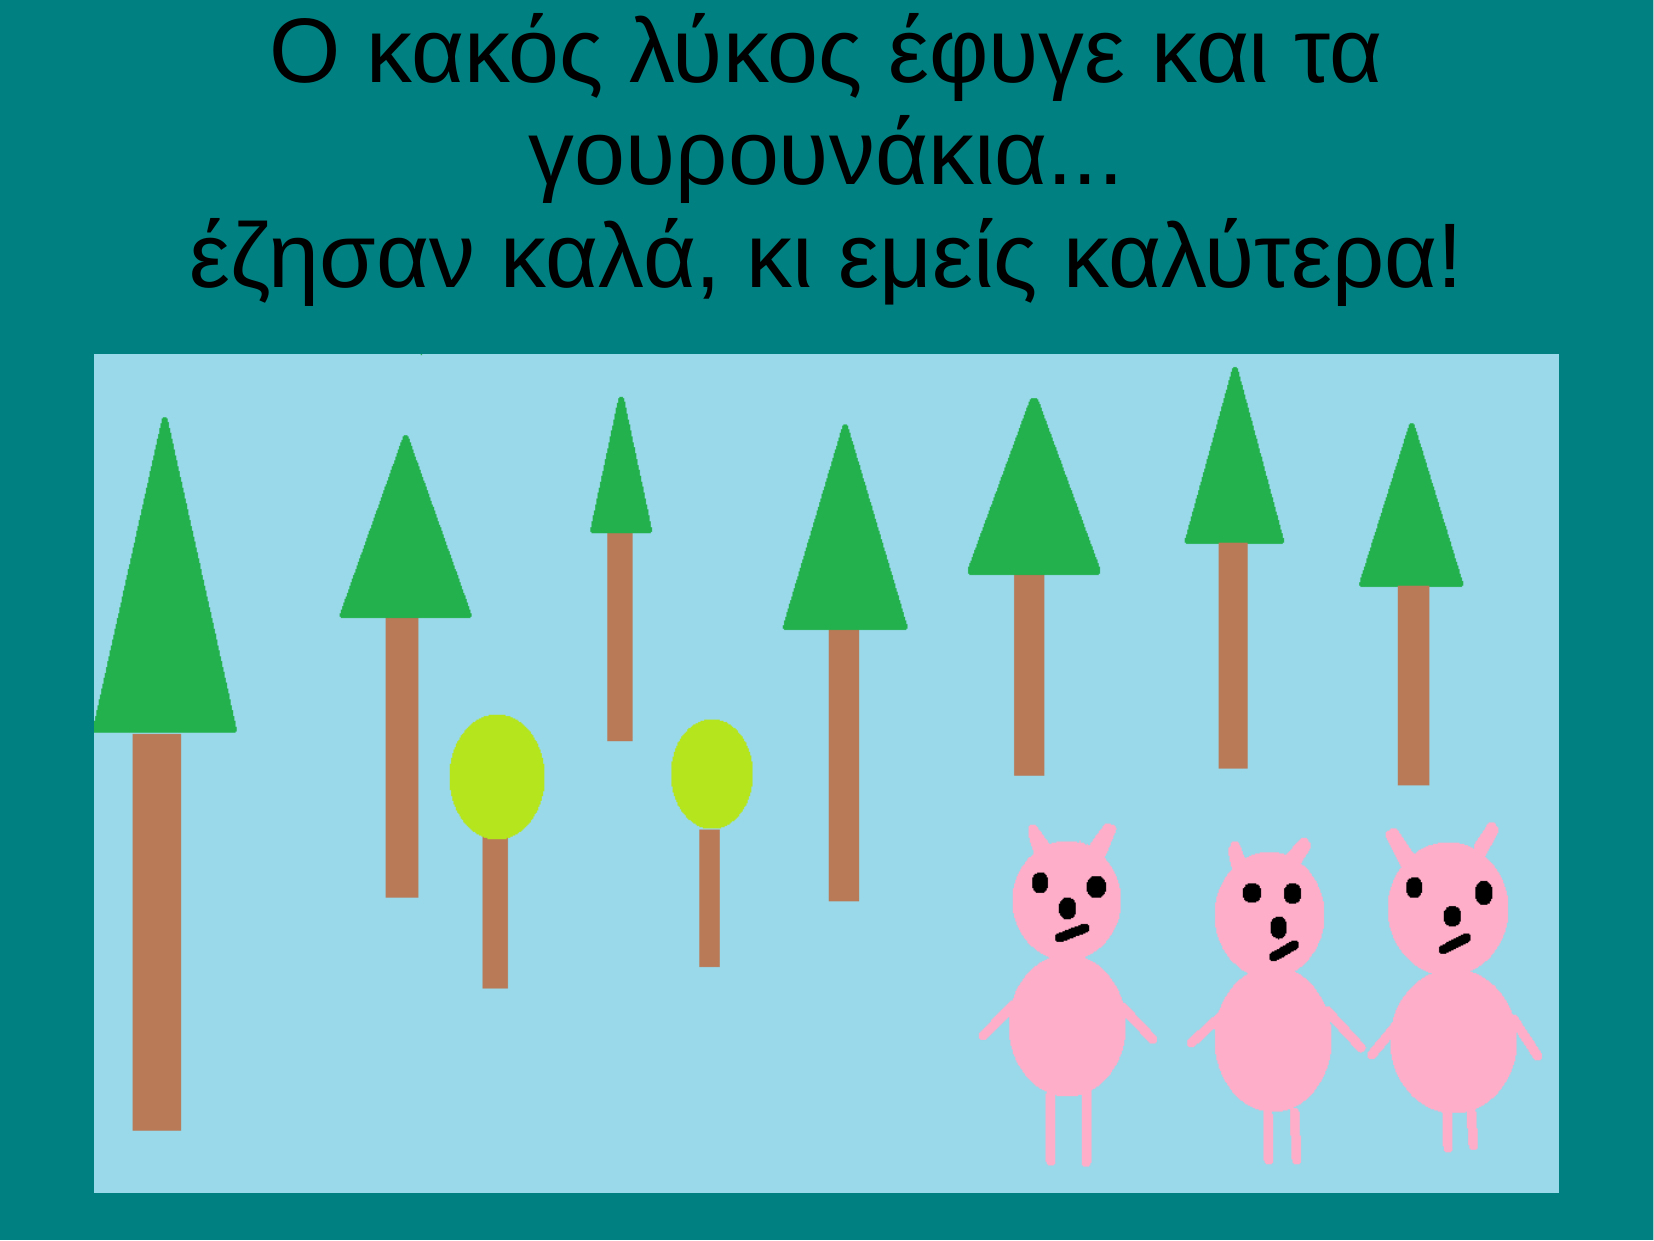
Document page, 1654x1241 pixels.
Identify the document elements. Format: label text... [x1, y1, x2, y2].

picture [94, 354, 1559, 1193]
title Ο κακός λύκος έφυγε και τα γουρουνάκια... έζησαν καλά, κι εμείς καλύτερα! [82, 0, 1571, 307]
